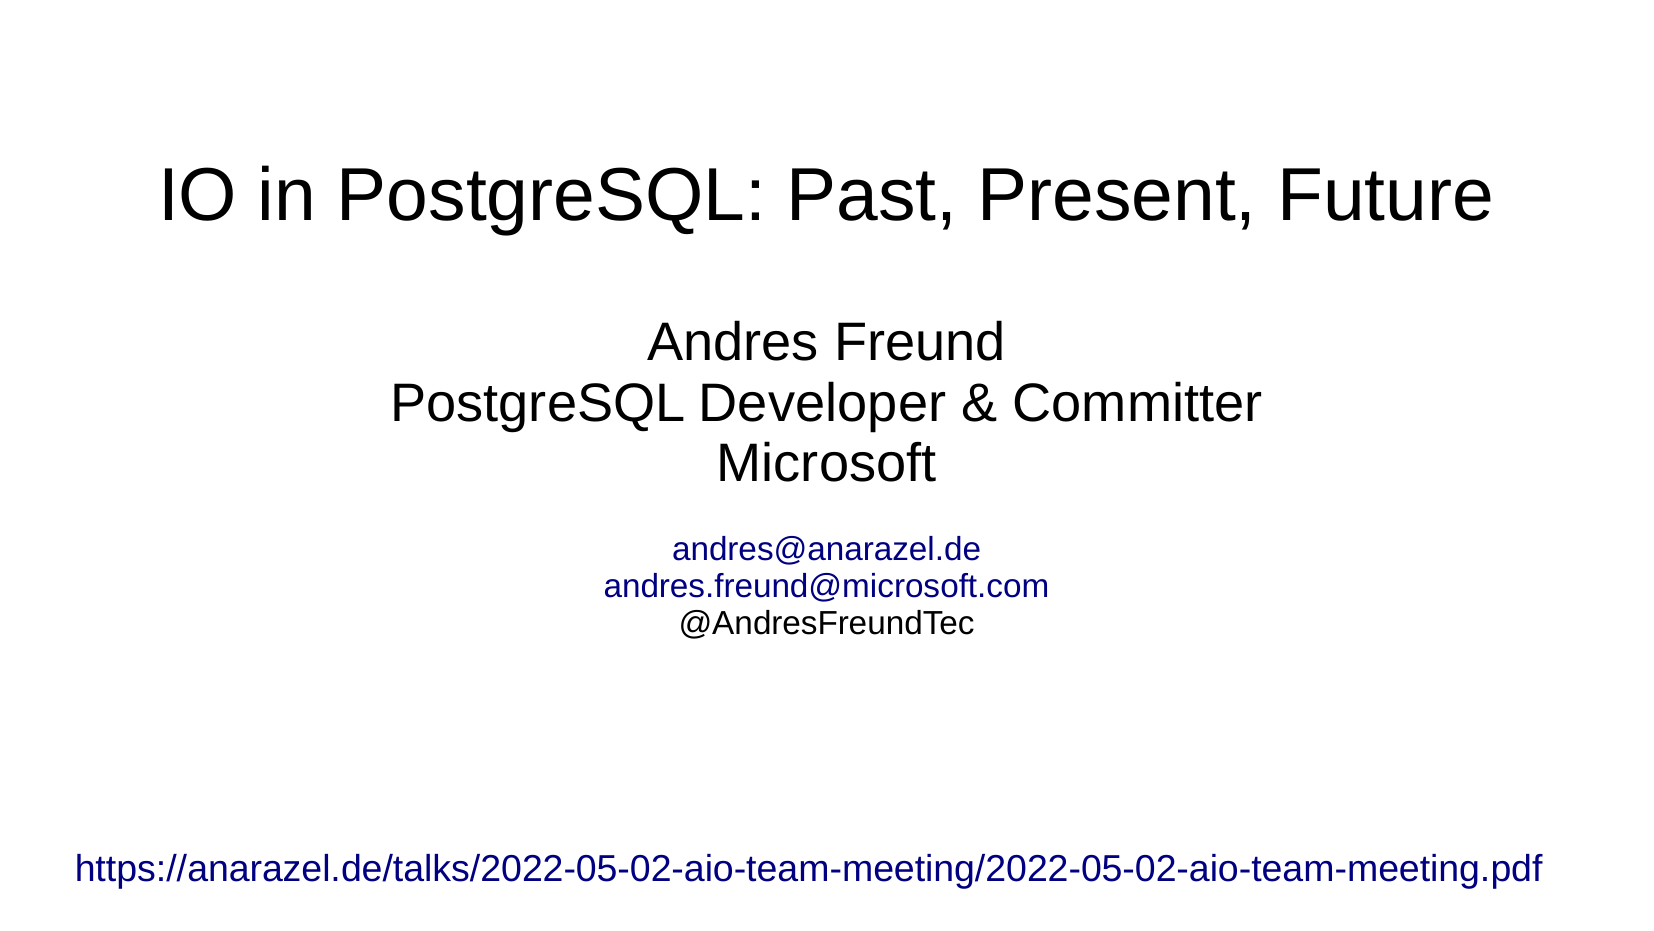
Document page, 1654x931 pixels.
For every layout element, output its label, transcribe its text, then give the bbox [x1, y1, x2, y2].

text_box https://anarazel.de/talks/2022-05-02-aio-team-meeting/2022-05-02-aio-team-meeting.pdf [60, 840, 1583, 897]
subtitle IO in PostgreSQL: Past, Present, Future Andres Freund PostgreSQL Developer & Committer Microsoft andres@anarazel.de andres.freund@microsoft.com @AndresFreundTec [82, 37, 1571, 757]
